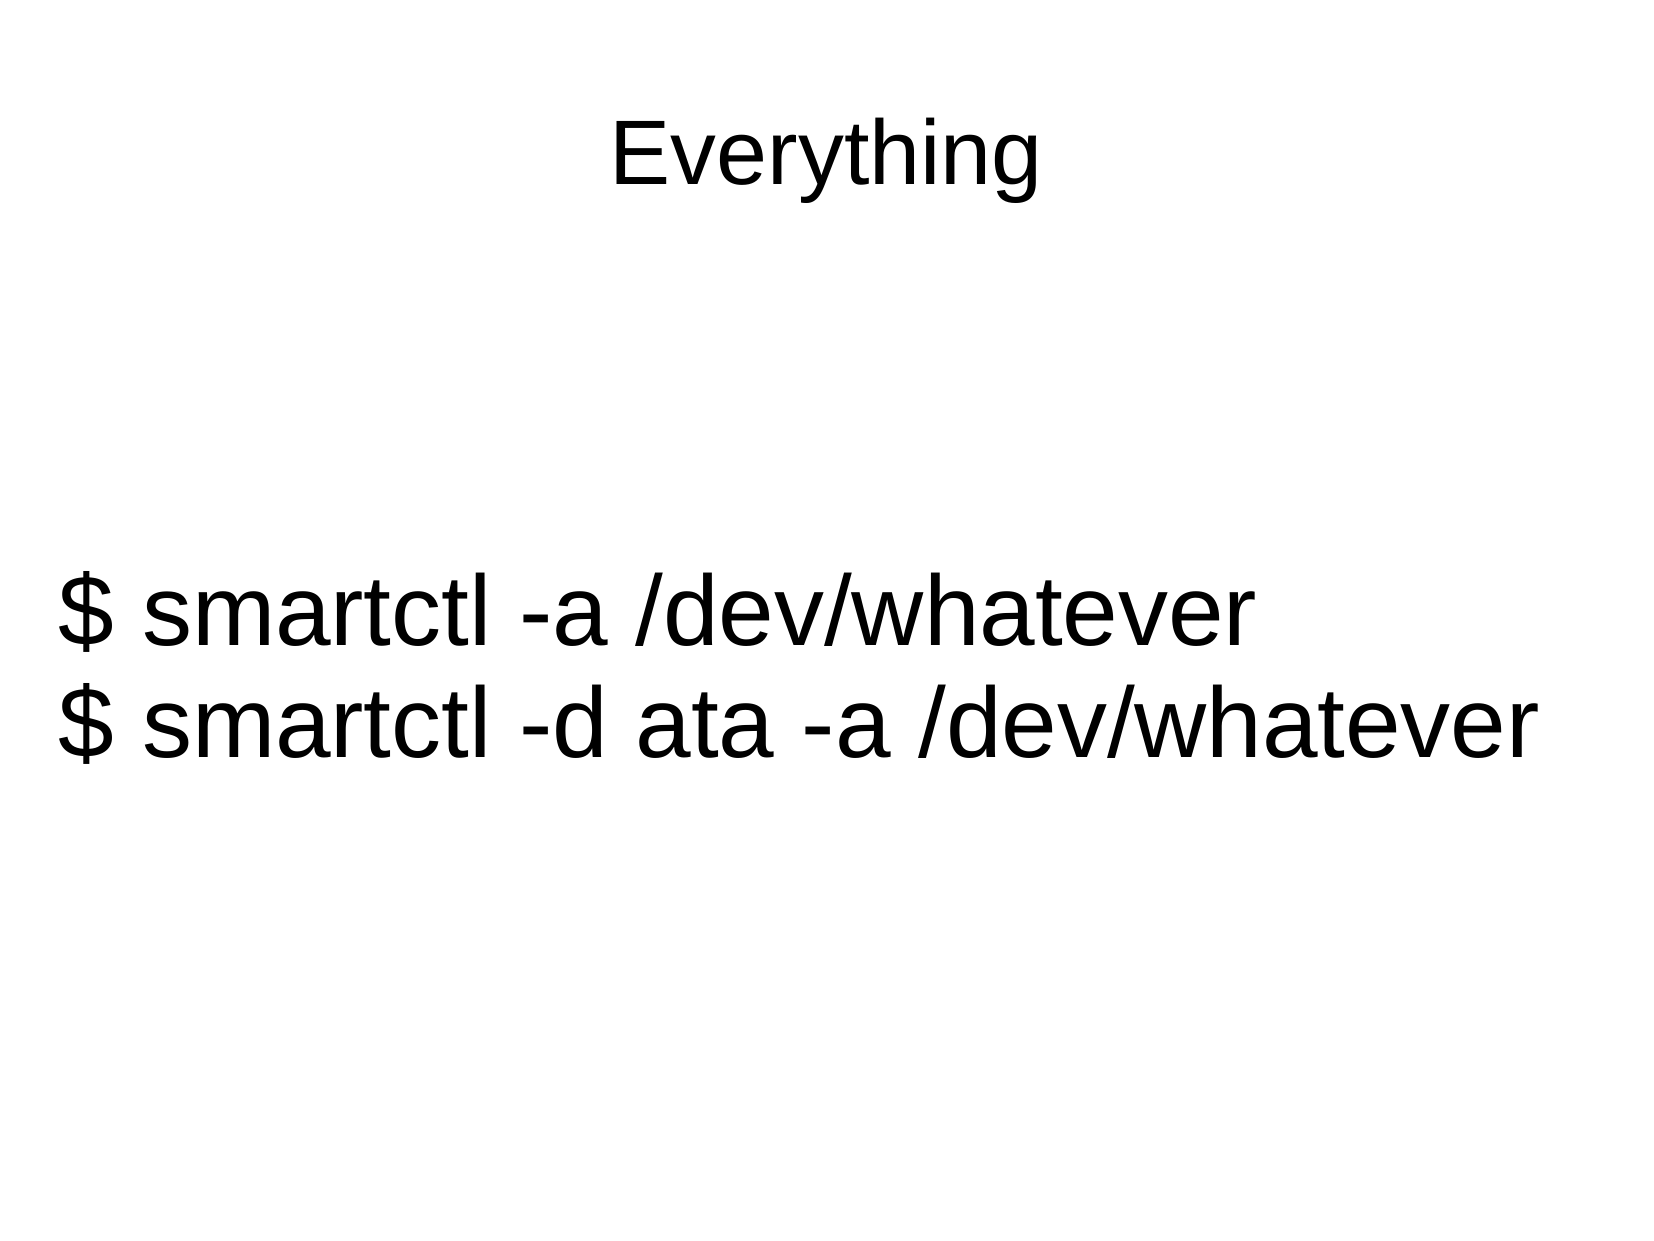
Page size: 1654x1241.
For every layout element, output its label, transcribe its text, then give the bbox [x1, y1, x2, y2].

subtitle $ smartctl -a /dev/whatever $ smartctl -d ata -a /dev/whatever [59, 291, 1566, 1182]
title Everything [82, 49, 1571, 257]
